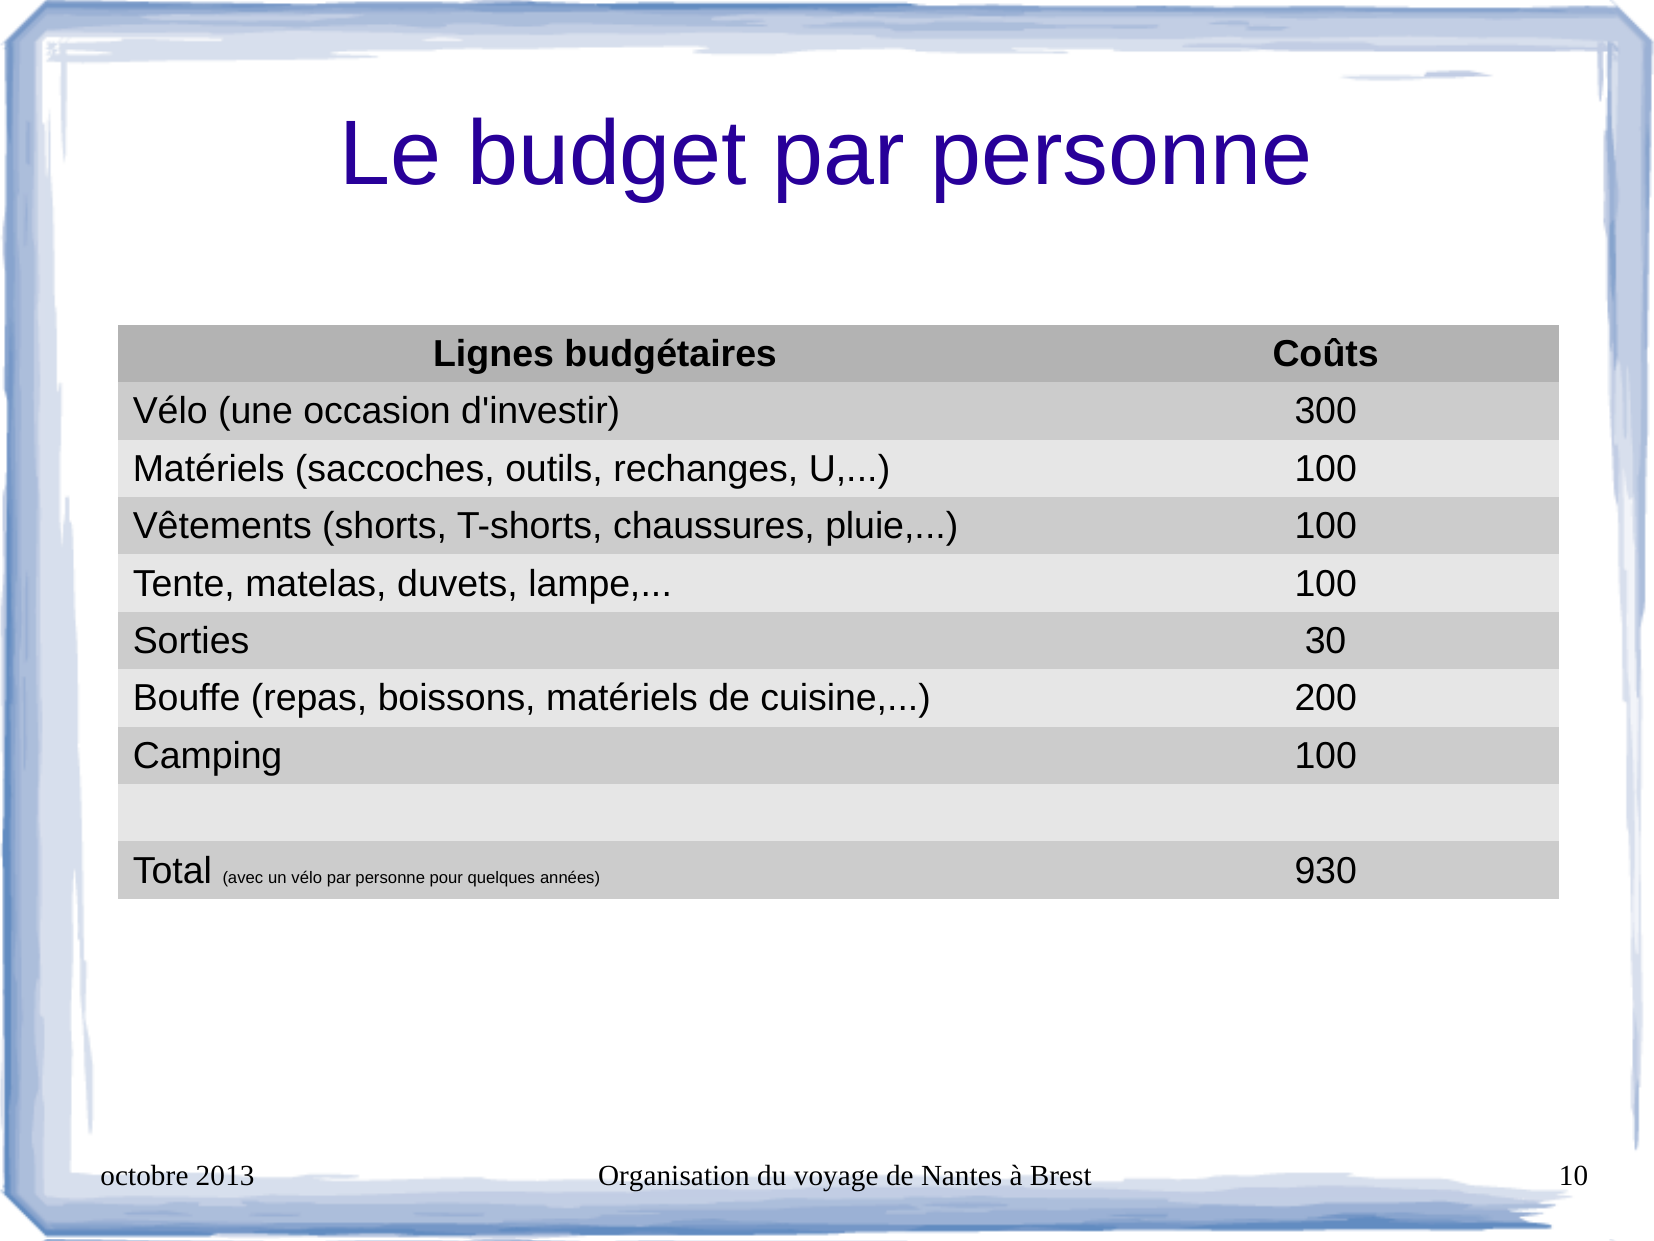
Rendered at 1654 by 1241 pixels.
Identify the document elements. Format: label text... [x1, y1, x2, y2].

picture [0, 0, 1654, 1241]
table_cell 30 [1092, 612, 1559, 669]
table_cell Matériels (saccoches, outils, rechanges, U,...) [118, 440, 1092, 497]
table_header Coûts [1092, 325, 1559, 382]
table_cell Vélo (une occasion d'investir) [118, 382, 1092, 440]
table_cell 100 [1092, 554, 1559, 612]
table_cell Vêtements (shorts, T-shorts, chaussures, pluie,...) [118, 497, 1092, 554]
table_cell 100 [1092, 497, 1559, 554]
table_cell 100 [1092, 440, 1559, 497]
table_cell Sorties [118, 612, 1092, 669]
table_cell 100 [1092, 727, 1559, 784]
table_cell 930 [1092, 841, 1559, 899]
title Le budget par personne [82, 49, 1571, 257]
table_cell 300 [1092, 382, 1559, 440]
table_cell Camping [118, 727, 1092, 784]
table_cell [118, 784, 1092, 841]
table_cell Bouffe (repas, boissons, matériels de cuisine,...) [118, 669, 1092, 727]
table_cell Total (avec un vélo par personne pour quelques années) [118, 841, 1092, 899]
table_cell [1092, 784, 1559, 841]
table_cell 200 [1092, 669, 1559, 727]
table_cell Tente, matelas, duvets, lampe,... [118, 554, 1092, 612]
table_header Lignes budgétaires [118, 325, 1092, 382]
